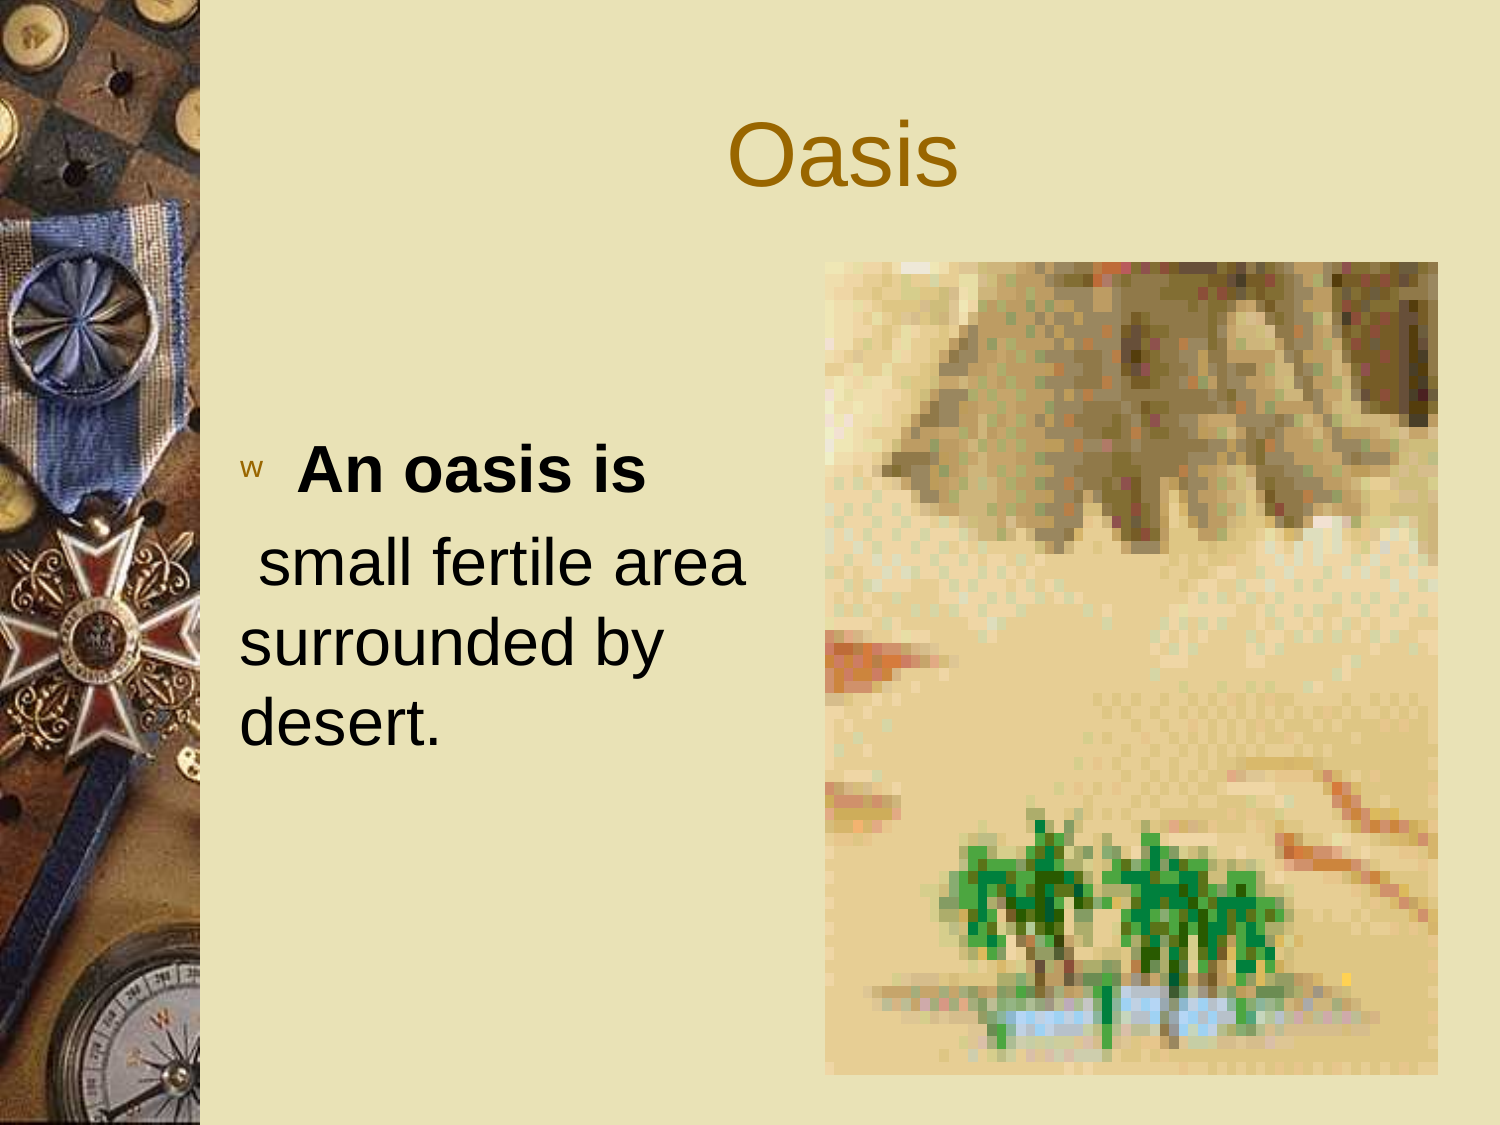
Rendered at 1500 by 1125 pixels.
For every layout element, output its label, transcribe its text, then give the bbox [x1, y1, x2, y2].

title Oasis [225, 87, 1463, 275]
picture [0, 0, 200, 1125]
picture [825, 262, 1438, 1075]
list An oasis is small fertile area surrounded by desert. [225, 324, 825, 1000]
